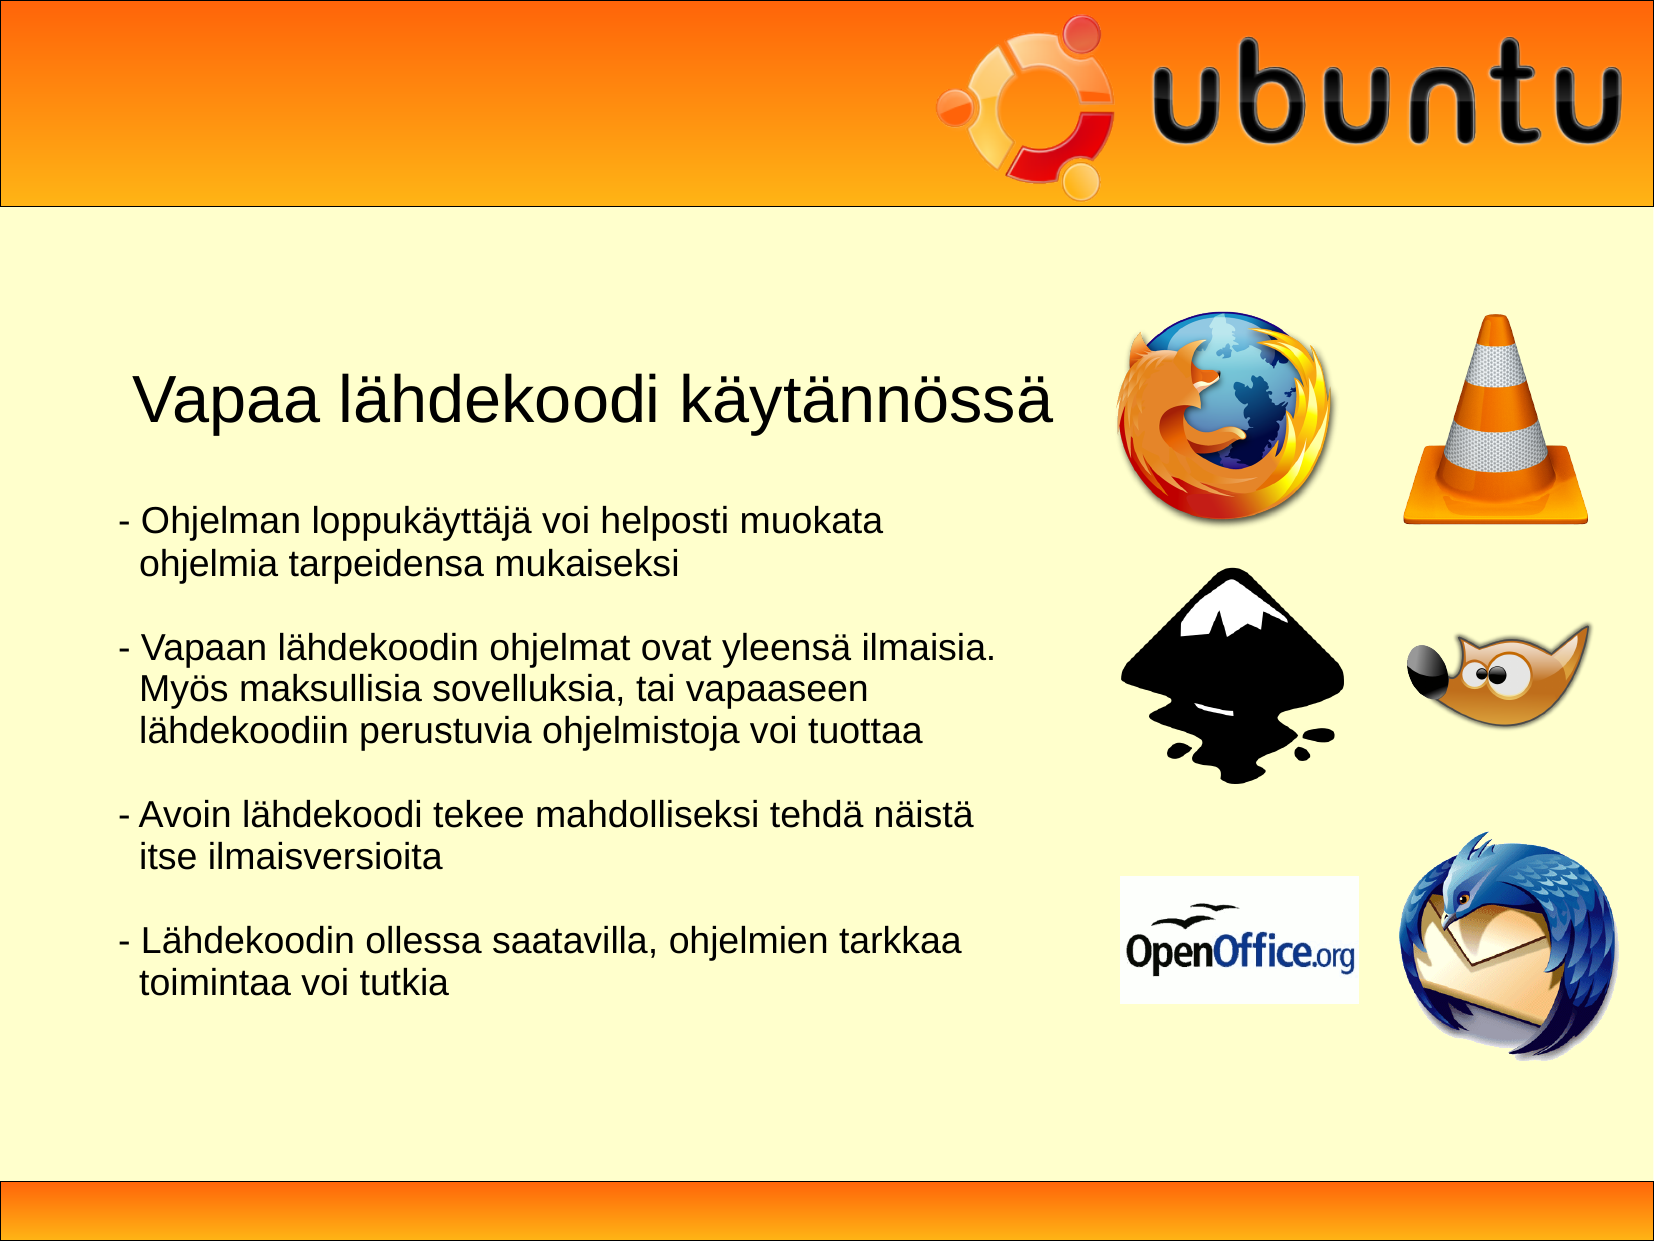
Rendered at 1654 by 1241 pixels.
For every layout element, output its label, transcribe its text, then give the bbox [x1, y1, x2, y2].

picture [915, 0, 1654, 218]
text_box [0, 1181, 1654, 1241]
text_box [0, 0, 915, 207]
picture [1112, 307, 1342, 537]
picture [1386, 822, 1625, 1063]
picture [1387, 310, 1604, 527]
text_box - Ohjelman loppukäyttäjä voi helposti muokata ohjelmia tarpeidensa mukaiseksi - Vapaan lähdekoodin ohjelmat ovat yleensä ilmaisia. Myös maksullisia sovelluksia, tai vapaaseen lähdekoodiin perustuvia ohjelmistoja voi tuottaa - Avoin lähdekoodi tekee mahdolliseksi tehdä näistä itse ilmaisversioita - Lähdekoodin ollessa saatavilla, ohjelmien tarkkaa toimintaa voi tutkia [29, 492, 1012, 1012]
picture [1092, 542, 1373, 823]
text_box Vapaa lähdekoodi käytännössä [118, 354, 1069, 474]
picture [1404, 615, 1595, 735]
picture [1120, 876, 1359, 1004]
